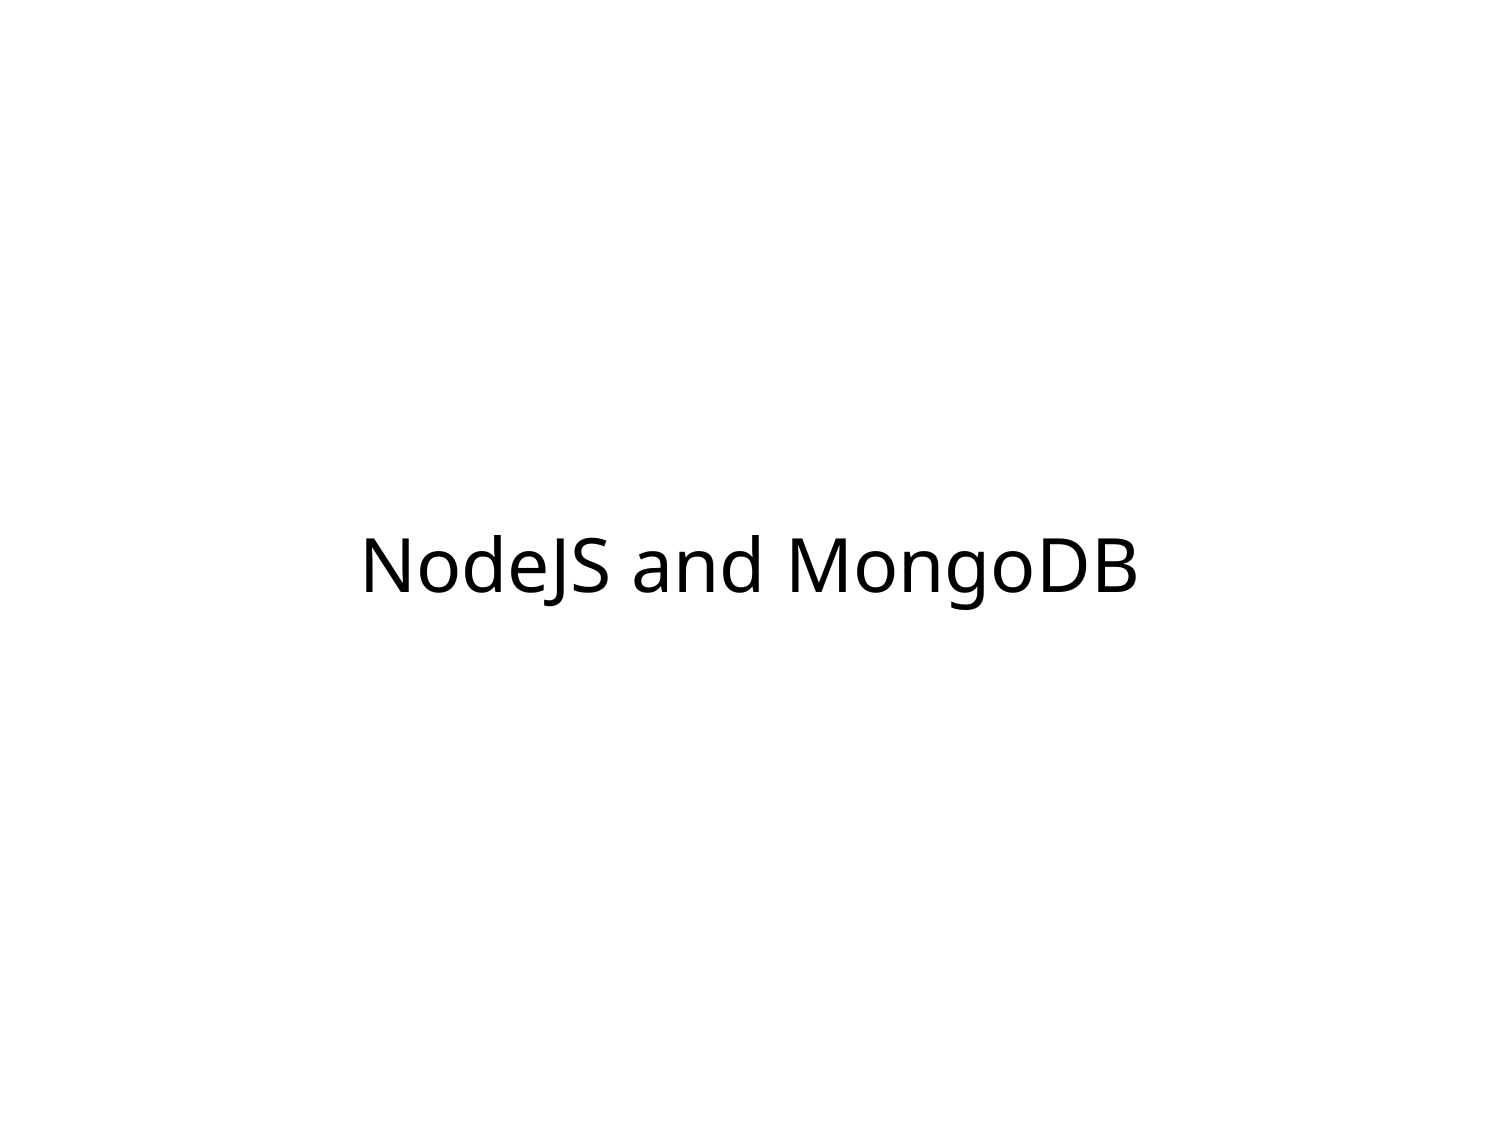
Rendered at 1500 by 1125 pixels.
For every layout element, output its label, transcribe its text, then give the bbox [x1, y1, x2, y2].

title NodeJS and MongoDB [51, 470, 1449, 655]
